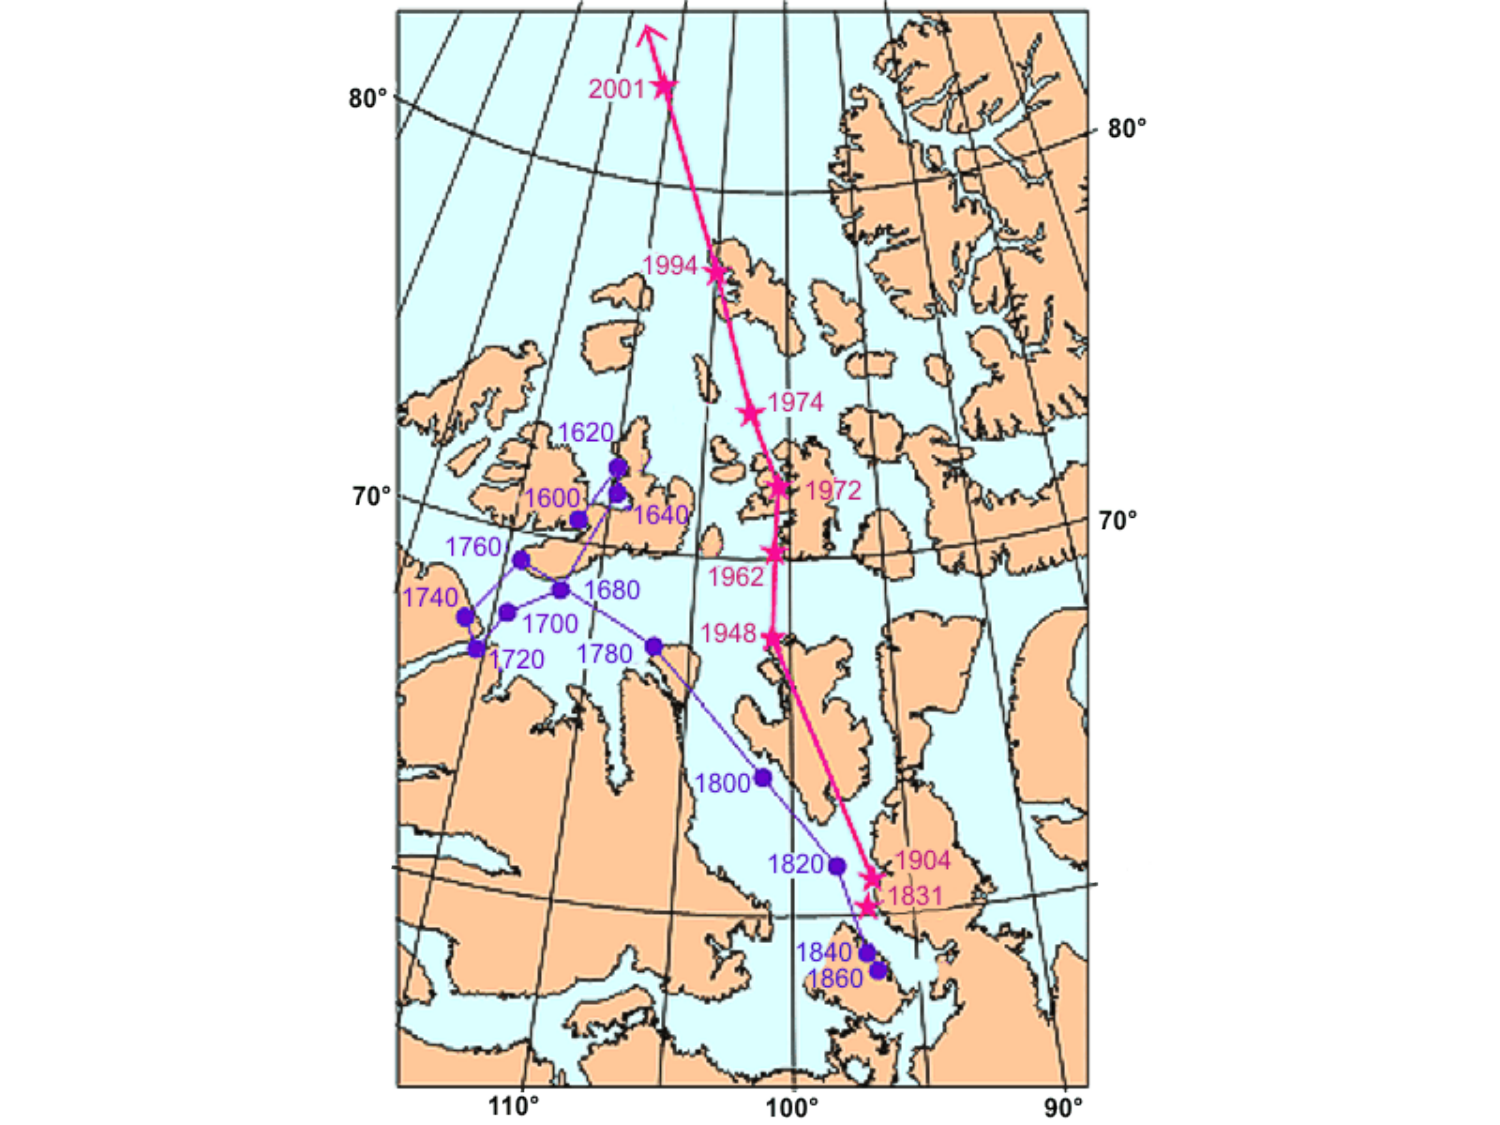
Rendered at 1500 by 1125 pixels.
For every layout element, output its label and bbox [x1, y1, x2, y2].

picture [345, 0, 1155, 1125]
